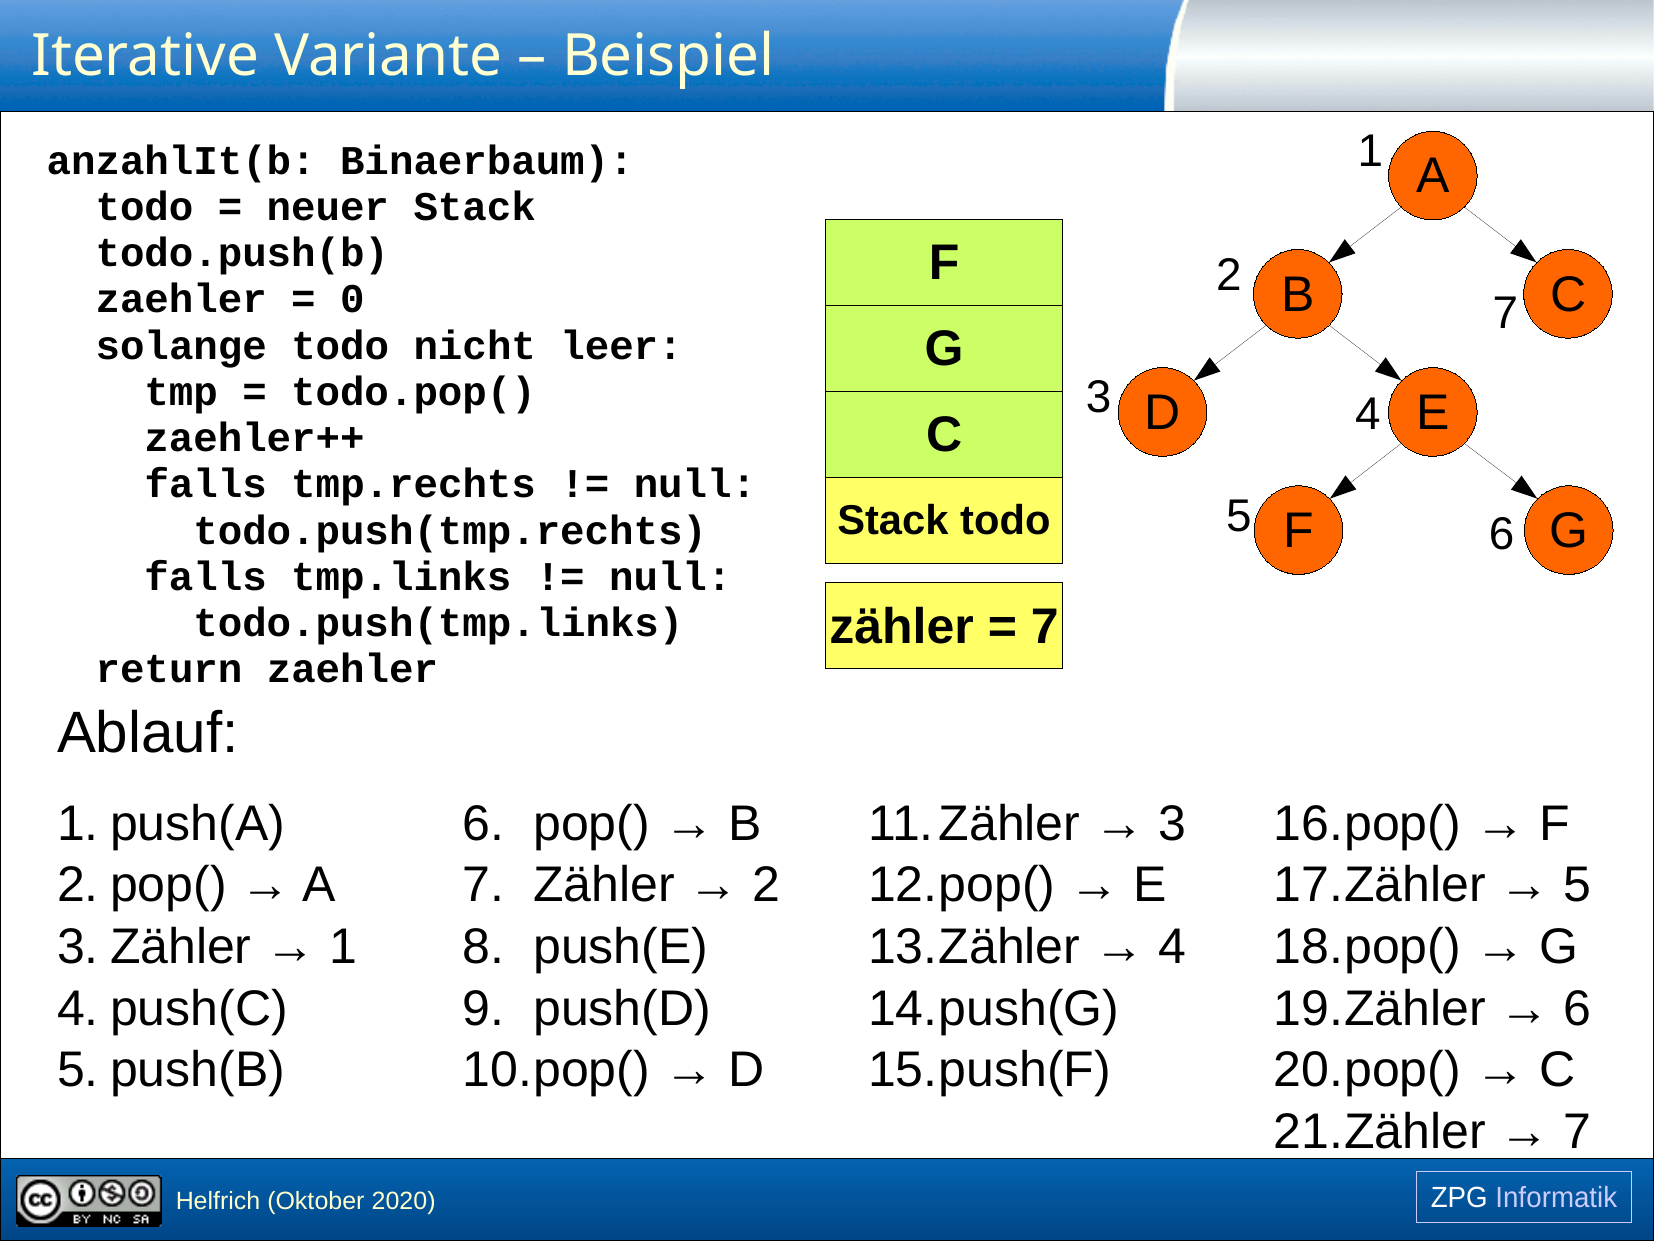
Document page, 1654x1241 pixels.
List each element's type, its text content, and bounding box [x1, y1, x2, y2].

title Iterative Variante – Beispiel [31, 14, 1151, 92]
text_box 5 [1211, 482, 1271, 549]
list anzahlIt(b: Binaerbaum): todo = neuer Stack todo.push(b) zaehler = 0 solange todo nicht leer: tmp = todo.pop() zaehler++ falls tmp.rechts != null: todo.push(tmp.rechts) falls tmp.links != null: todo.push(tmp.links) return zaehler [46, 140, 861, 701]
list pop() → B Zähler → 2 push(E) push(D) pop() → D [462, 700, 797, 1104]
list Ablauf: push(A) pop() → A Zähler → 1 push(C) push(B) [57, 701, 373, 1104]
text_box C [1523, 249, 1613, 339]
text_box G [1524, 485, 1614, 575]
text_box D [1118, 367, 1207, 457]
text_box B [1253, 249, 1343, 339]
text_box 7 [1477, 279, 1538, 346]
text_box C [825, 392, 1063, 478]
text_box A [1388, 131, 1478, 220]
text_box 2 [1201, 241, 1261, 308]
text_box F [1254, 485, 1343, 575]
list Zähler → 3 pop() → E Zähler → 4 push(G) push(F) [868, 700, 1199, 1104]
text_box 3 [1071, 363, 1131, 430]
list pop() → F Zähler → 5 pop() → G Zähler → 6 pop() → C Zähler → 7 [1273, 700, 1613, 1159]
text_box 1 [1342, 117, 1403, 204]
text_box G [825, 305, 1063, 392]
picture [16, 1175, 162, 1227]
text_box E [1388, 367, 1478, 457]
text_box zähler = 7 [825, 582, 1063, 669]
picture [0, 0, 1654, 111]
text_box 6 [1474, 501, 1534, 568]
text_box Stack todo [825, 478, 1063, 564]
text_box 4 [1340, 380, 1400, 447]
text_box F [825, 219, 1063, 305]
